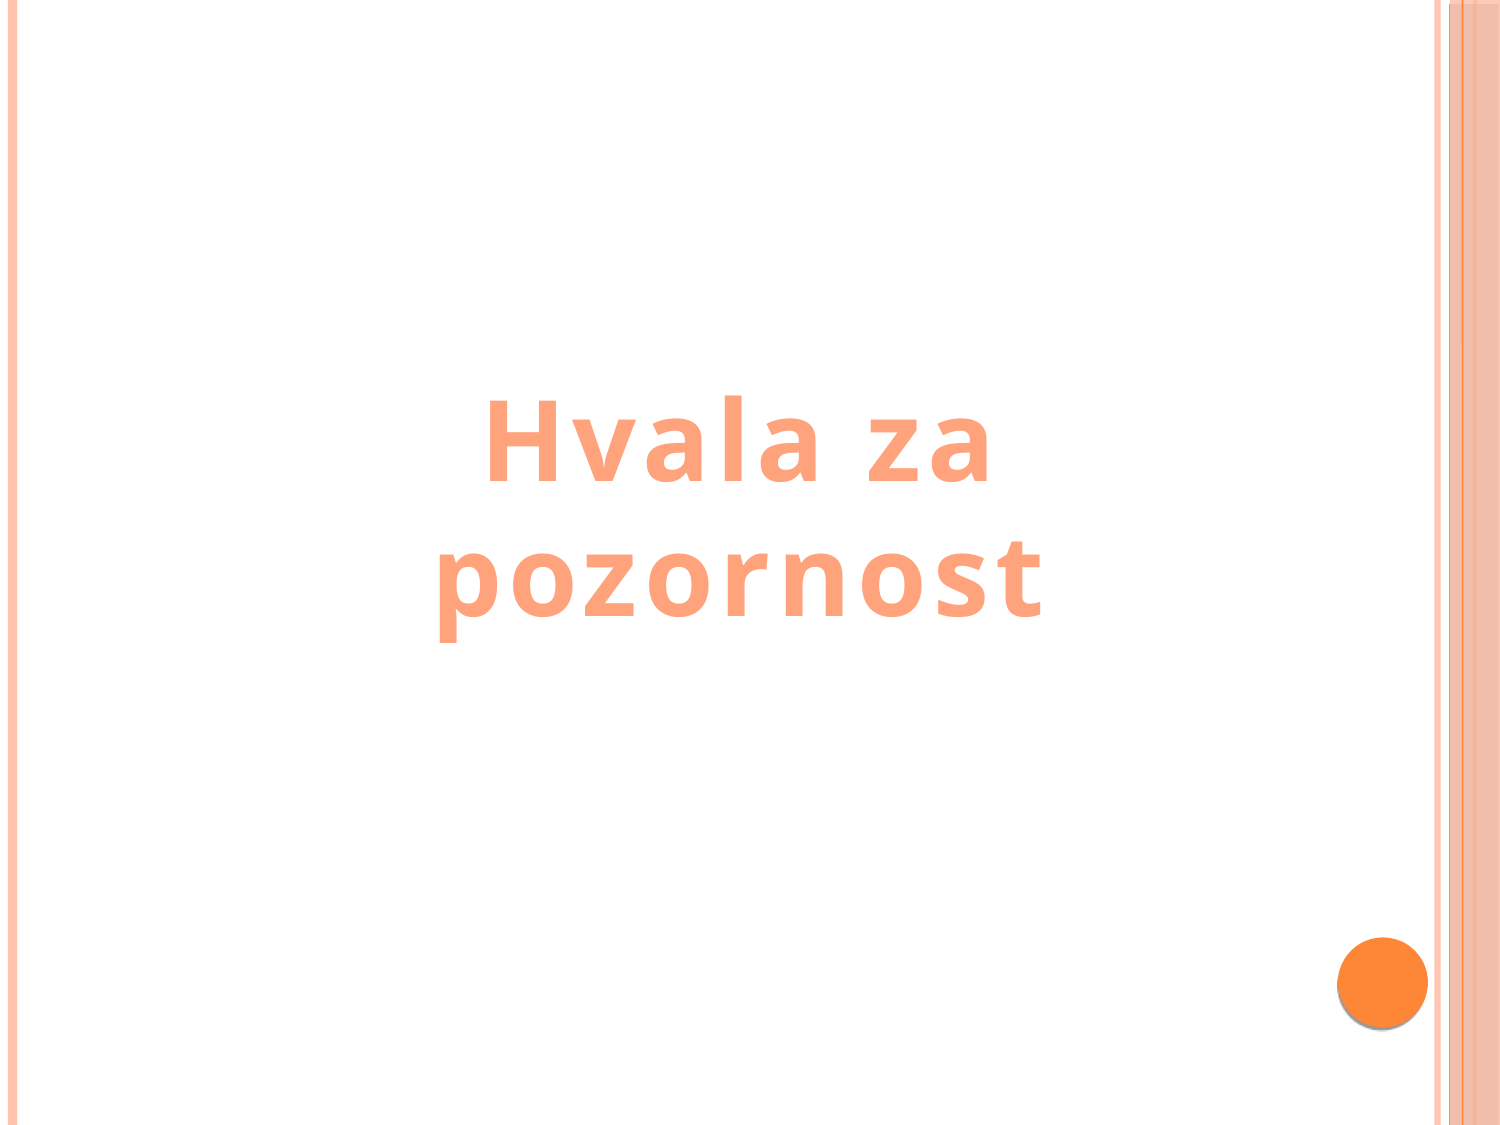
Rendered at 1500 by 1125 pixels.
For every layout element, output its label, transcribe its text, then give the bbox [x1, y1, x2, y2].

text_box Hvala za pozornost [123, 361, 1353, 647]
